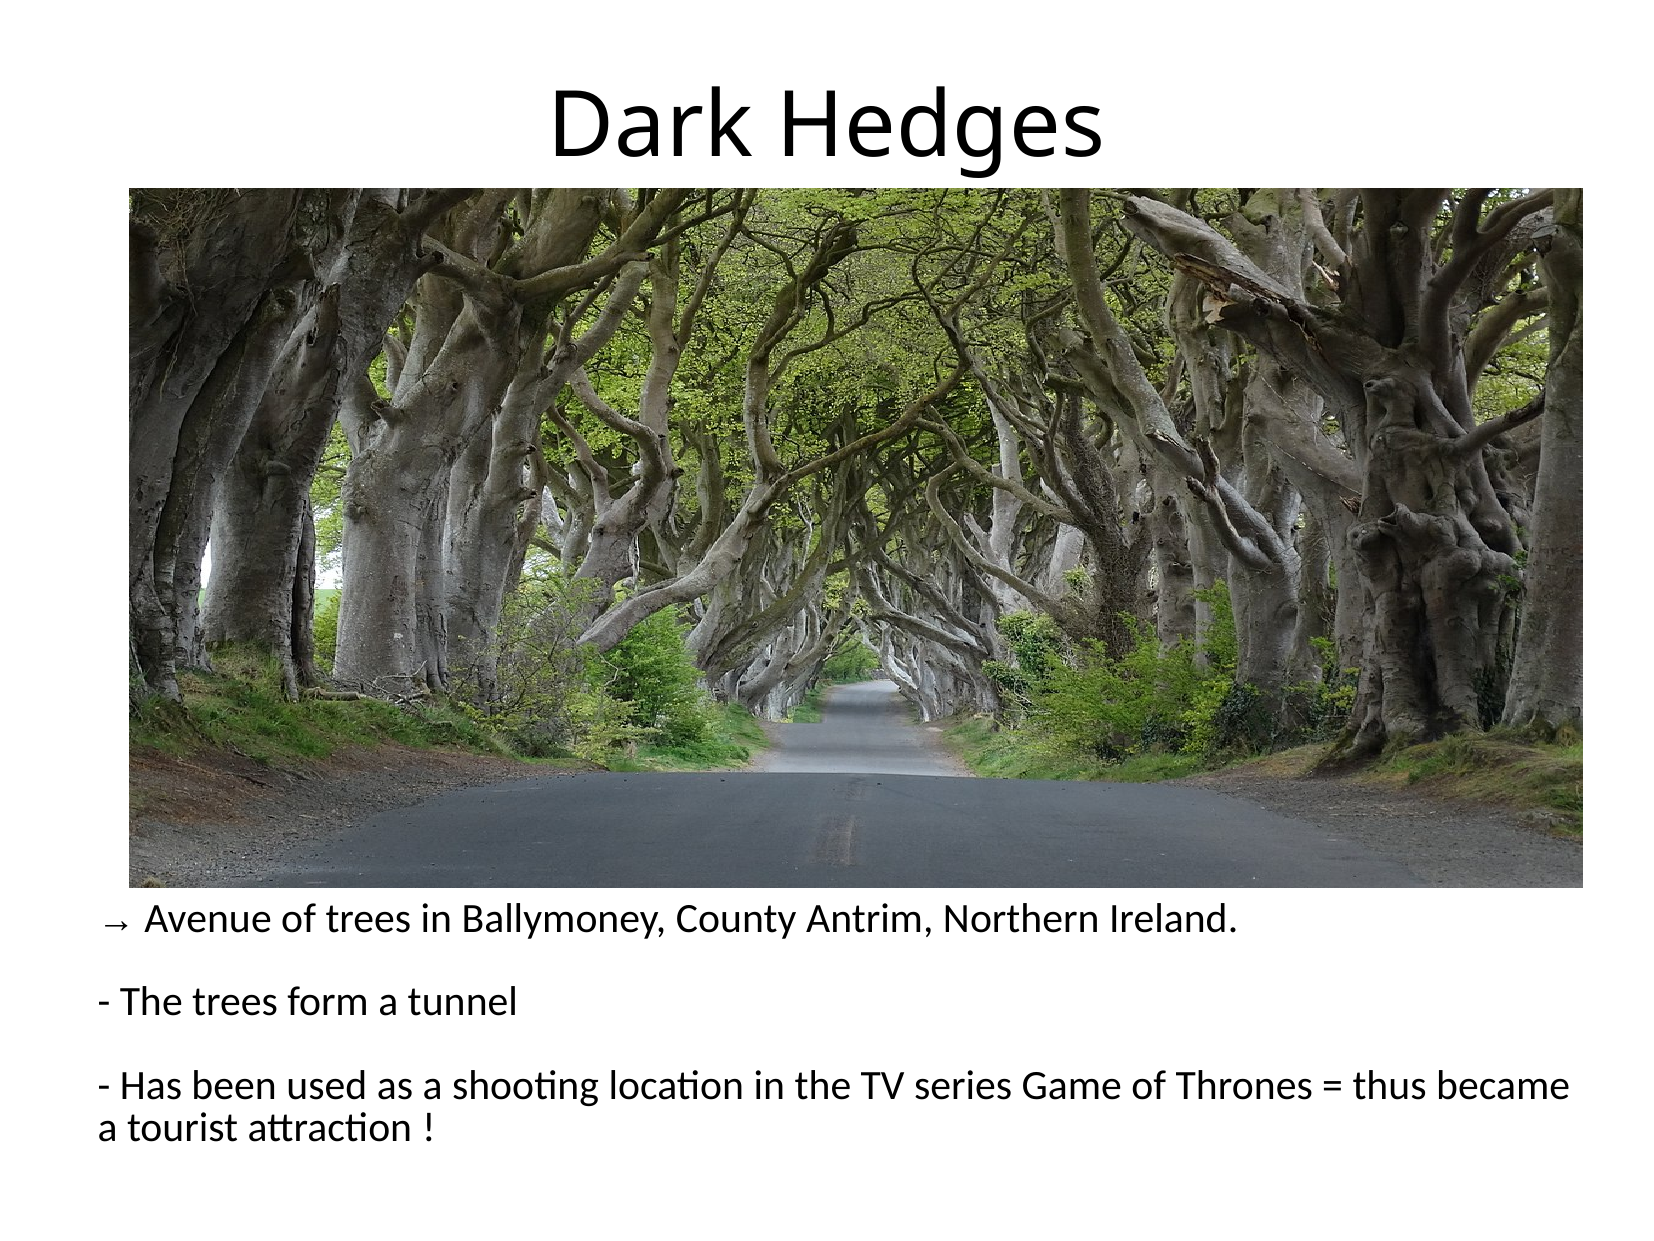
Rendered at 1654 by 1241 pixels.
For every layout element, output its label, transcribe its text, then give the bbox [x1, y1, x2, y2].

text_box → Avenue of trees in Ballymoney, County Antrim, Northern Ireland. - The trees form a tunnel - Has been used as a shooting location in the TV series Game of Thrones = thus became a tourist attraction ! [82, 891, 1607, 1241]
picture [129, 188, 1583, 888]
title Dark Hedges [82, 17, 1571, 225]
